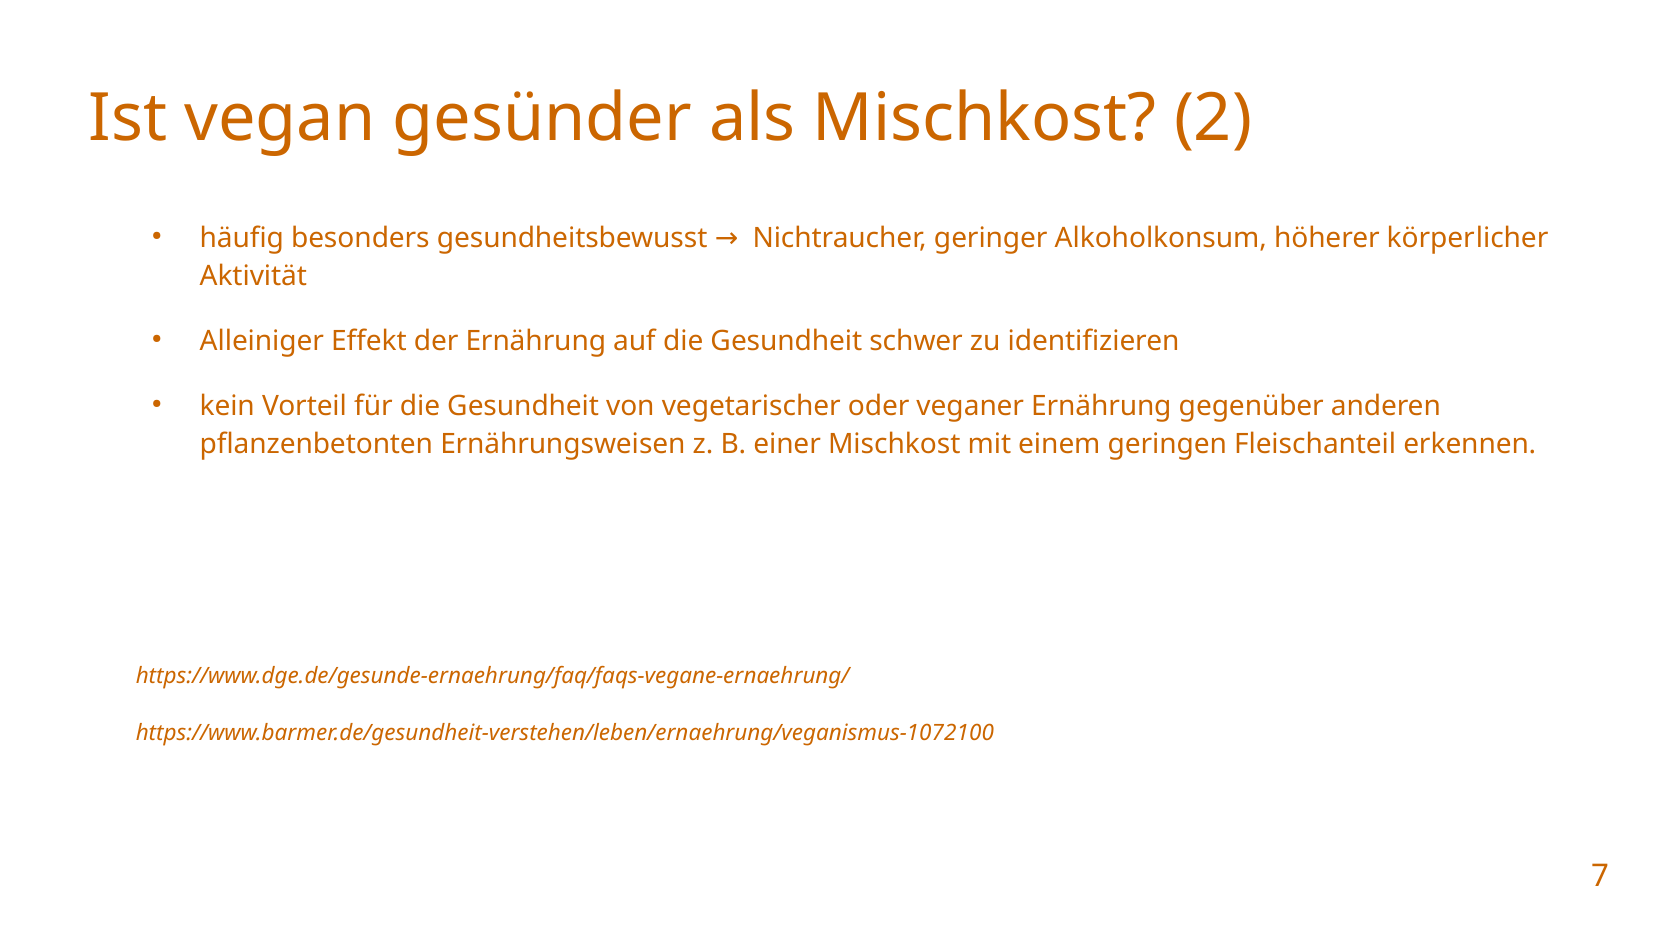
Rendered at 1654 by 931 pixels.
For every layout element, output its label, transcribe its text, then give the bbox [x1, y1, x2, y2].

title Ist vegan gesünder als Mischkost? (2) [88, 37, 1489, 193]
list häufig besonders gesundheitsbewusst → Nichtraucher, geringer Alkoholkonsum, höherer körper­licher Aktivität Alleiniger Effekt der Ernährung auf die Gesundheit schwer zu identifizieren kein Vorteil für die Gesundheit von vegetarischer oder veganer Ernährung gegenüber anderen pflanzenbetonten Ernährungsweisen z. B. einer Mischkost mit einem geringen Fleischanteil erkennen. https://www.dge.de/gesunde-ernaehrung/faq/faqs-vegane-ernaehrung/ https://www.barmer.de/gesundheit-verstehen/leben/ernaehrung/veganismus-1072100 [82, 217, 1571, 758]
